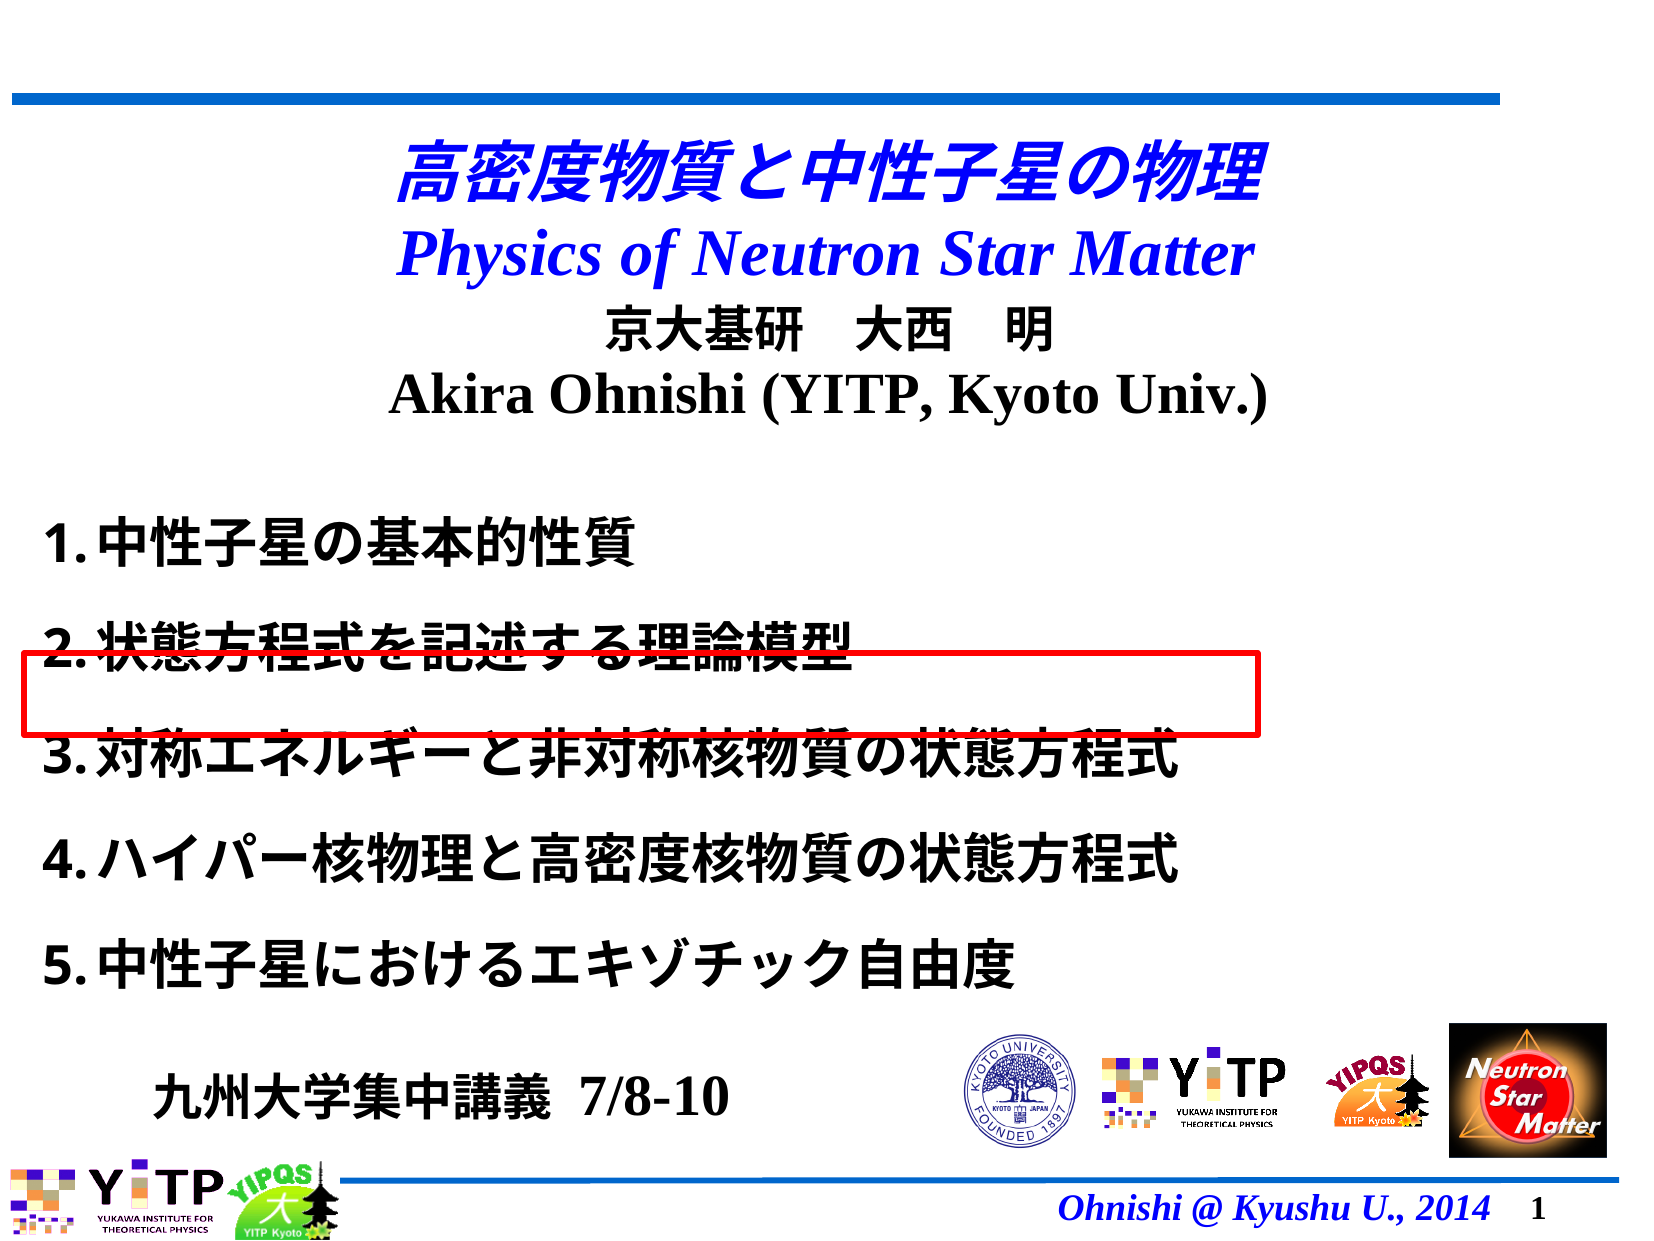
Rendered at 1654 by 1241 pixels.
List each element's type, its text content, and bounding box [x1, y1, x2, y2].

text_box 京大基研 大西 明 Akira Ohnishi (YITP, Kyoto Univ.) [388, 289, 1270, 406]
list 中性子星の基本的性質 状態方程式を記述する理論模型 対称エネルギーと非対称核物質の状態方程式 ハイパー核物理と高密度核物質の状態方程式 中性子星におけるエキゾチック自由度 [27, 656, 1255, 732]
picture [0, 1154, 340, 1241]
picture [960, 1031, 1429, 1150]
picture [1449, 1023, 1607, 1158]
text_box 九州大学集中講義 7/8-10 [152, 1057, 733, 1124]
list 中性子星の基本的性質 状態方程式を記述する理論模型 対称エネルギーと非対称核物質の状態方程式 ハイパー核物理と高密度核物質の状態方程式 中性子星におけるエキゾチック自由度 [24, 499, 1625, 916]
title 高密度物質と中性子星の物理 Physics of Neutron Star Matter [0, 134, 1654, 276]
